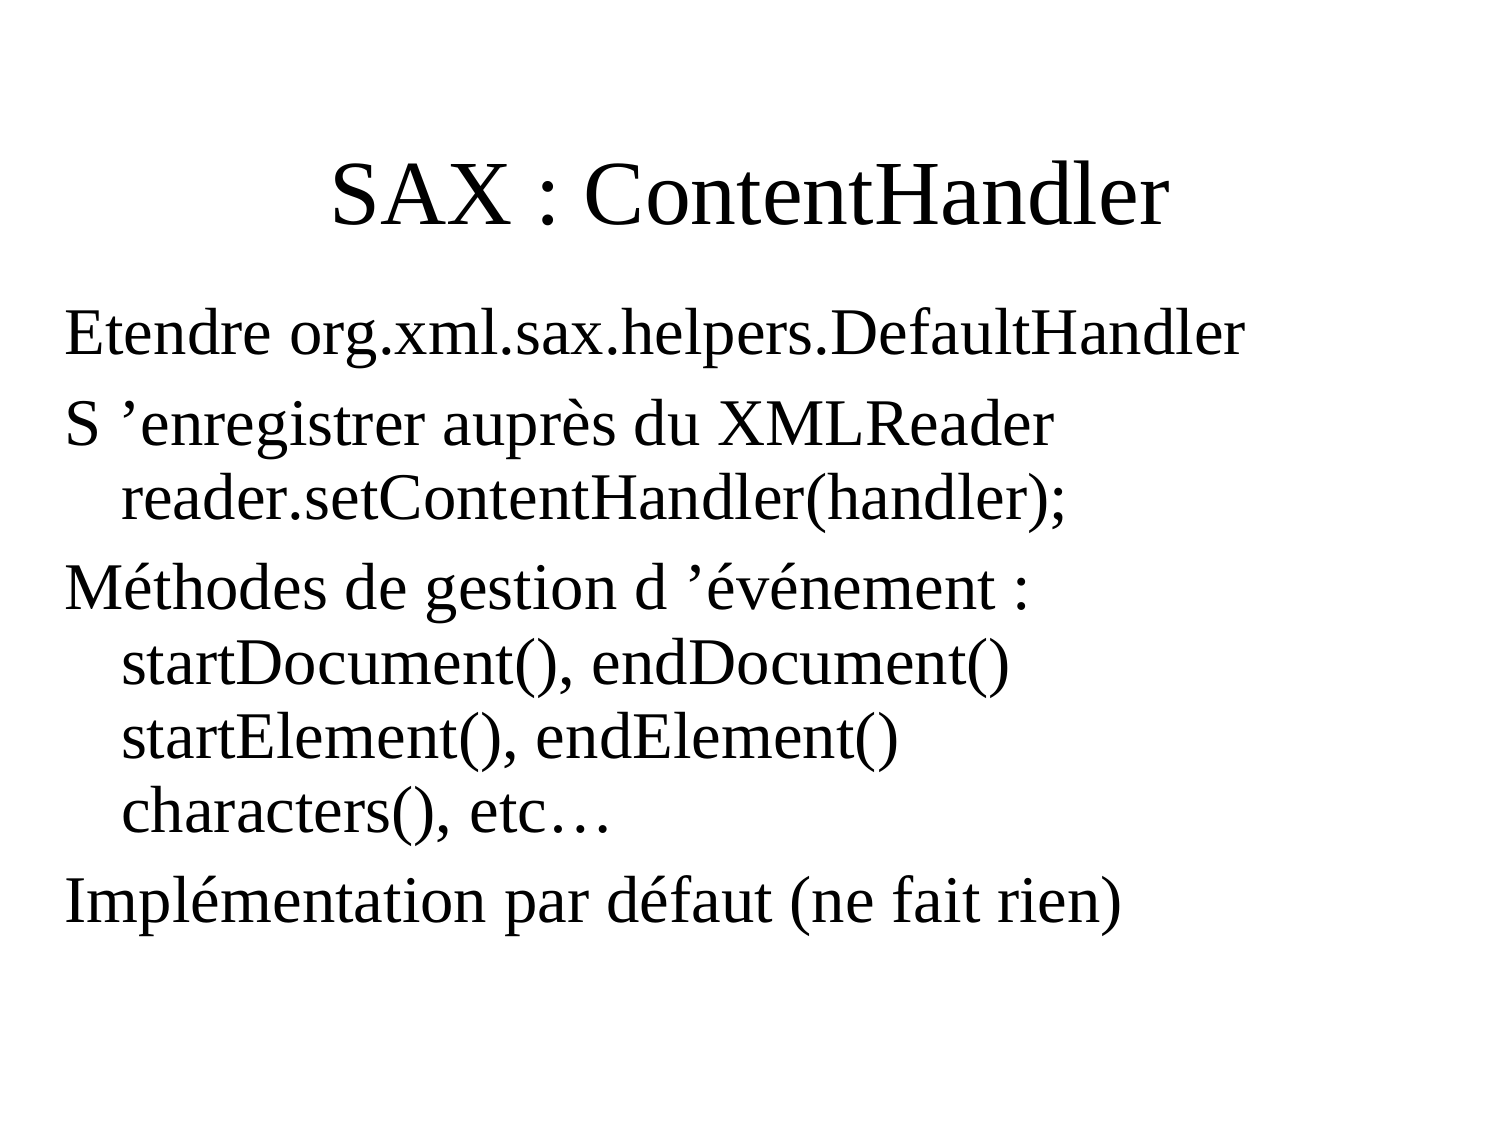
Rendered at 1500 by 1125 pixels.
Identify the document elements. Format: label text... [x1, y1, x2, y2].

title SAX : ContentHandler [112, 99, 1388, 287]
list Etendre org.xml.sax.helpers.DefaultHandler S ’enregistrer auprès du XMLReader reader.setContentHandler(handler); Méthodes de gestion d ’événement : startDocument(), endDocument() startElement(), endElement() characters(), etc… Implémentation par défaut (ne fait rien) [50, 287, 1450, 1097]
